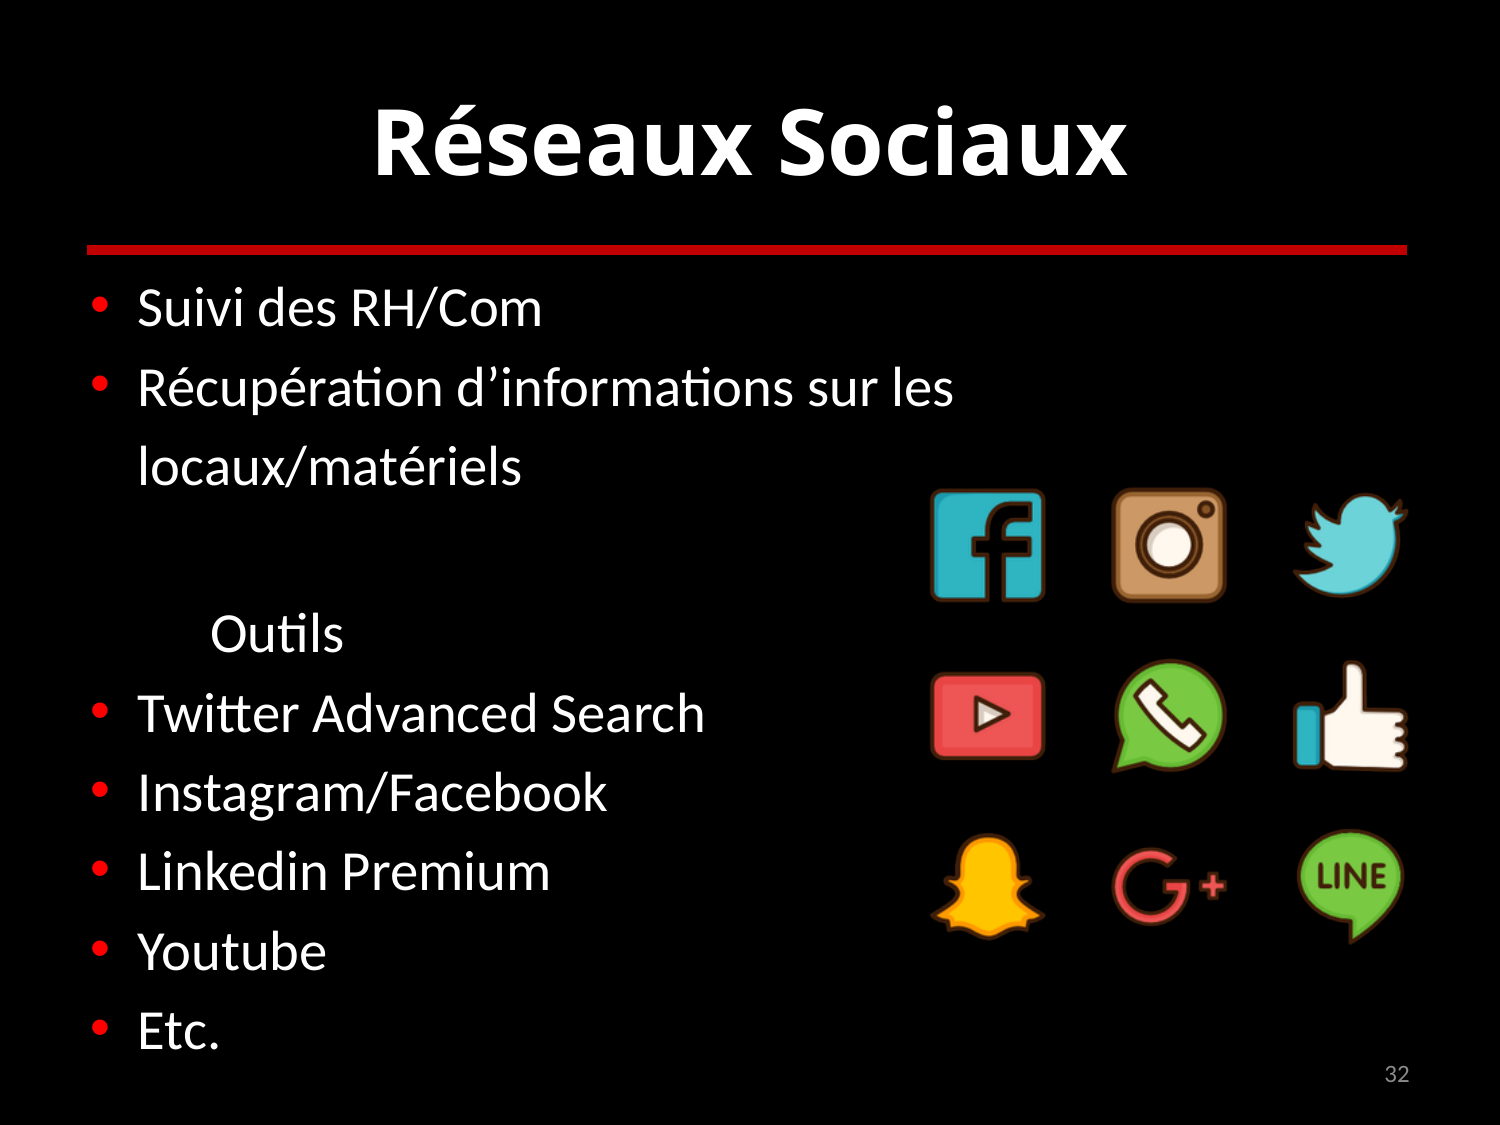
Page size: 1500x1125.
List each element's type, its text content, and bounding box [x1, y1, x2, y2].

list Suivi des RH/Com Récupération d’informations sur les locaux/matériels Outils Twitter Advanced Search Instagram/Facebook Linkedin Premium Youtube Etc. [75, 262, 1500, 1125]
picture [897, 460, 1441, 972]
title Réseaux Sociaux [75, 45, 1425, 233]
